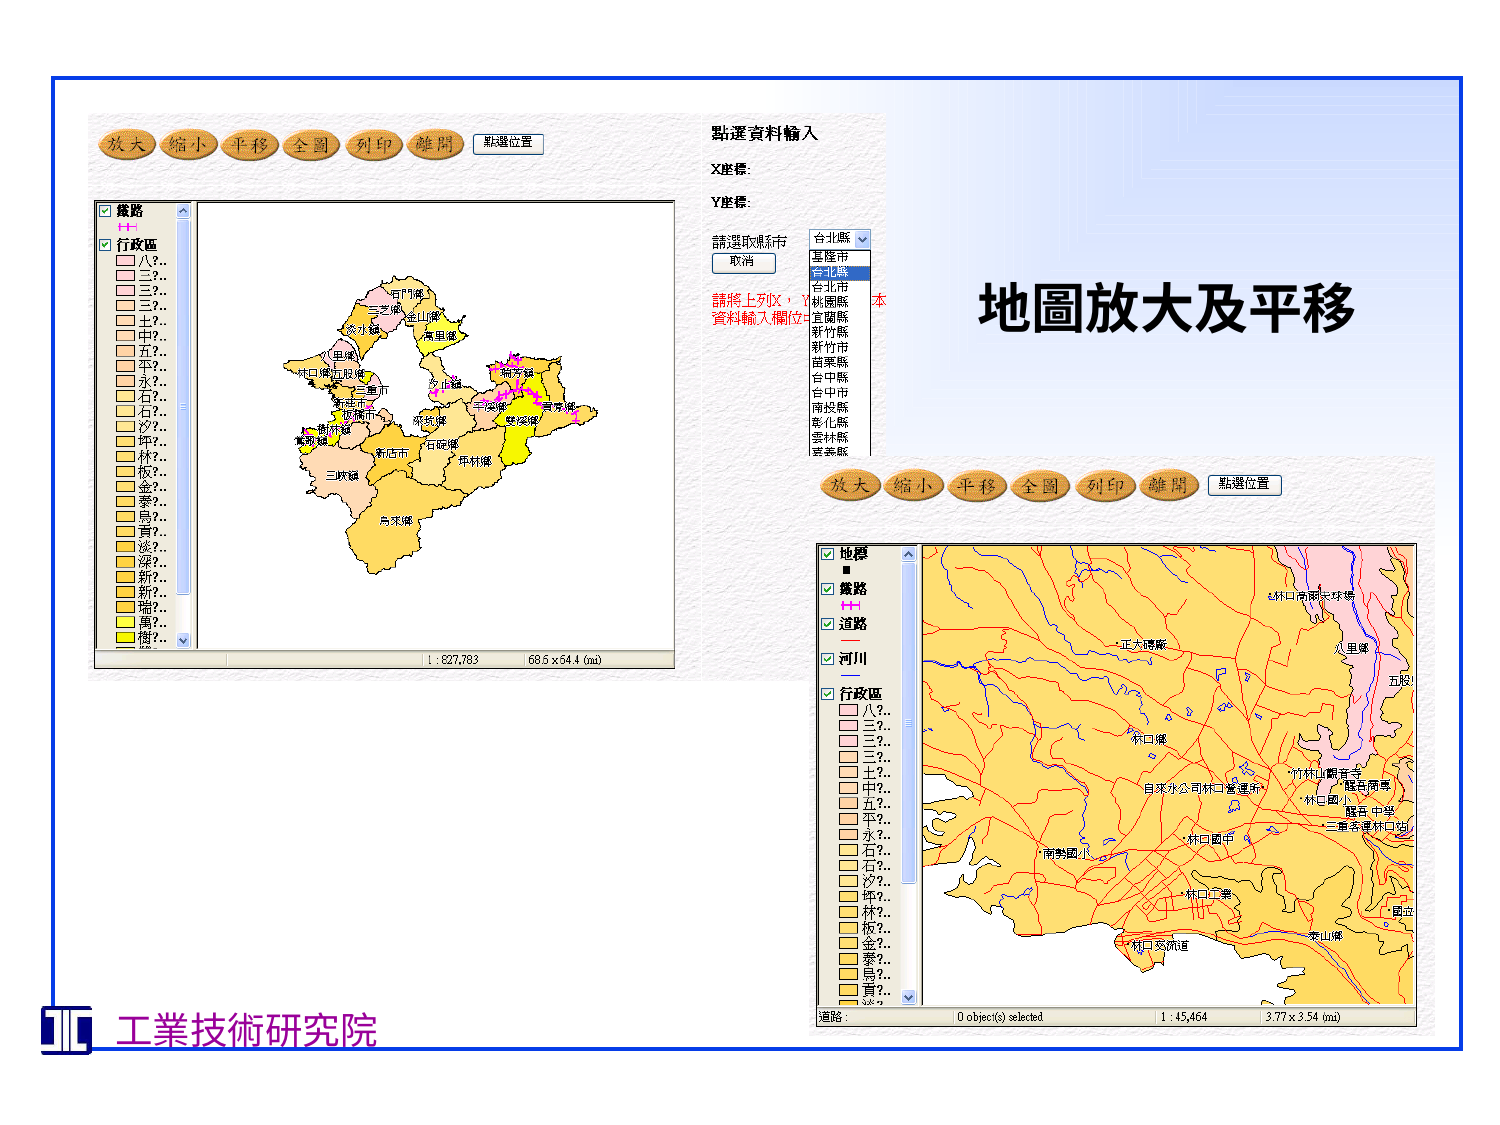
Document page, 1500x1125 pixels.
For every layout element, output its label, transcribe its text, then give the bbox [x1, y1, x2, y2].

text_box 地圖放大及平移 [962, 267, 1372, 348]
picture [88, 113, 1435, 1036]
